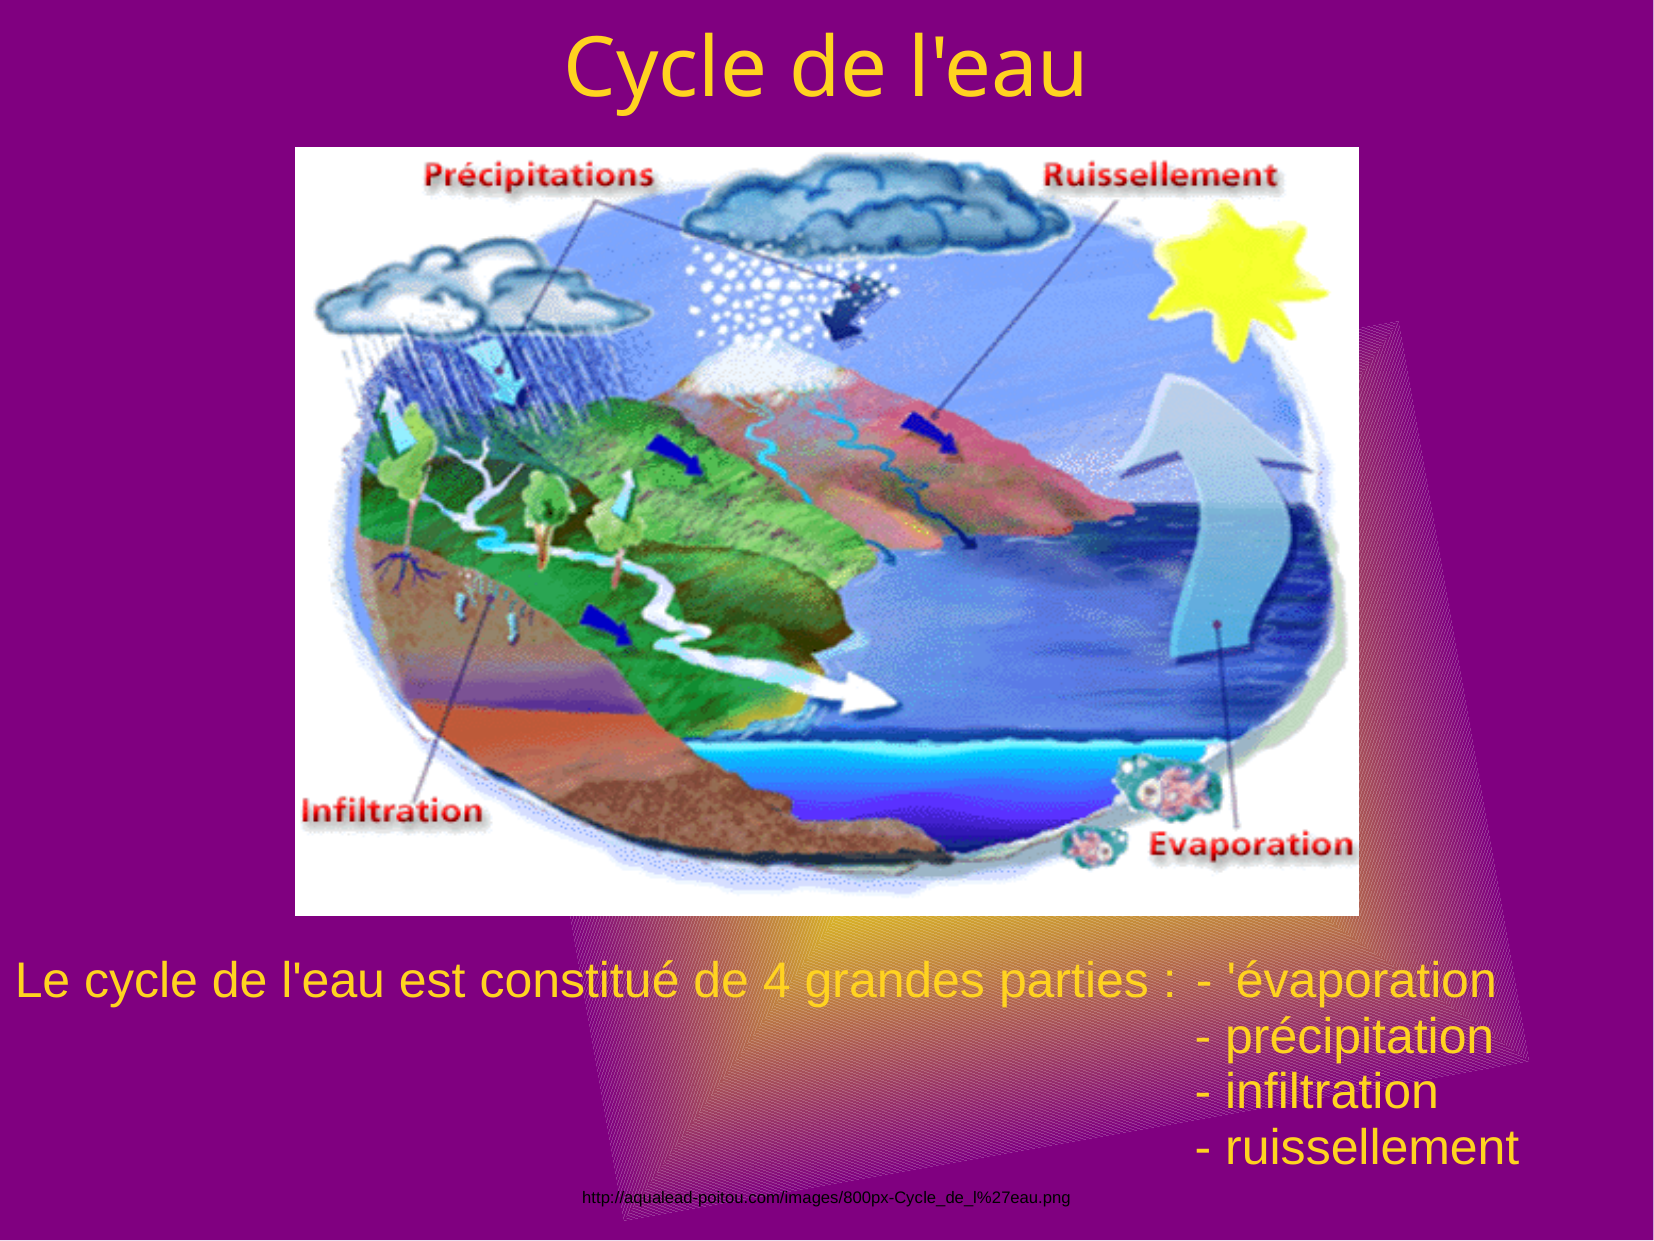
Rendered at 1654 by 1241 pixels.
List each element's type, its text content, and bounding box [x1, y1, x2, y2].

text_box Le cycle de l'eau est constitué de 4 grandes parties : - 'évaporation - précipitation - infiltration - ruissellement [0, 944, 1654, 1225]
picture [295, 147, 1359, 916]
text_box Cycle de l'eau [0, 0, 1654, 131]
